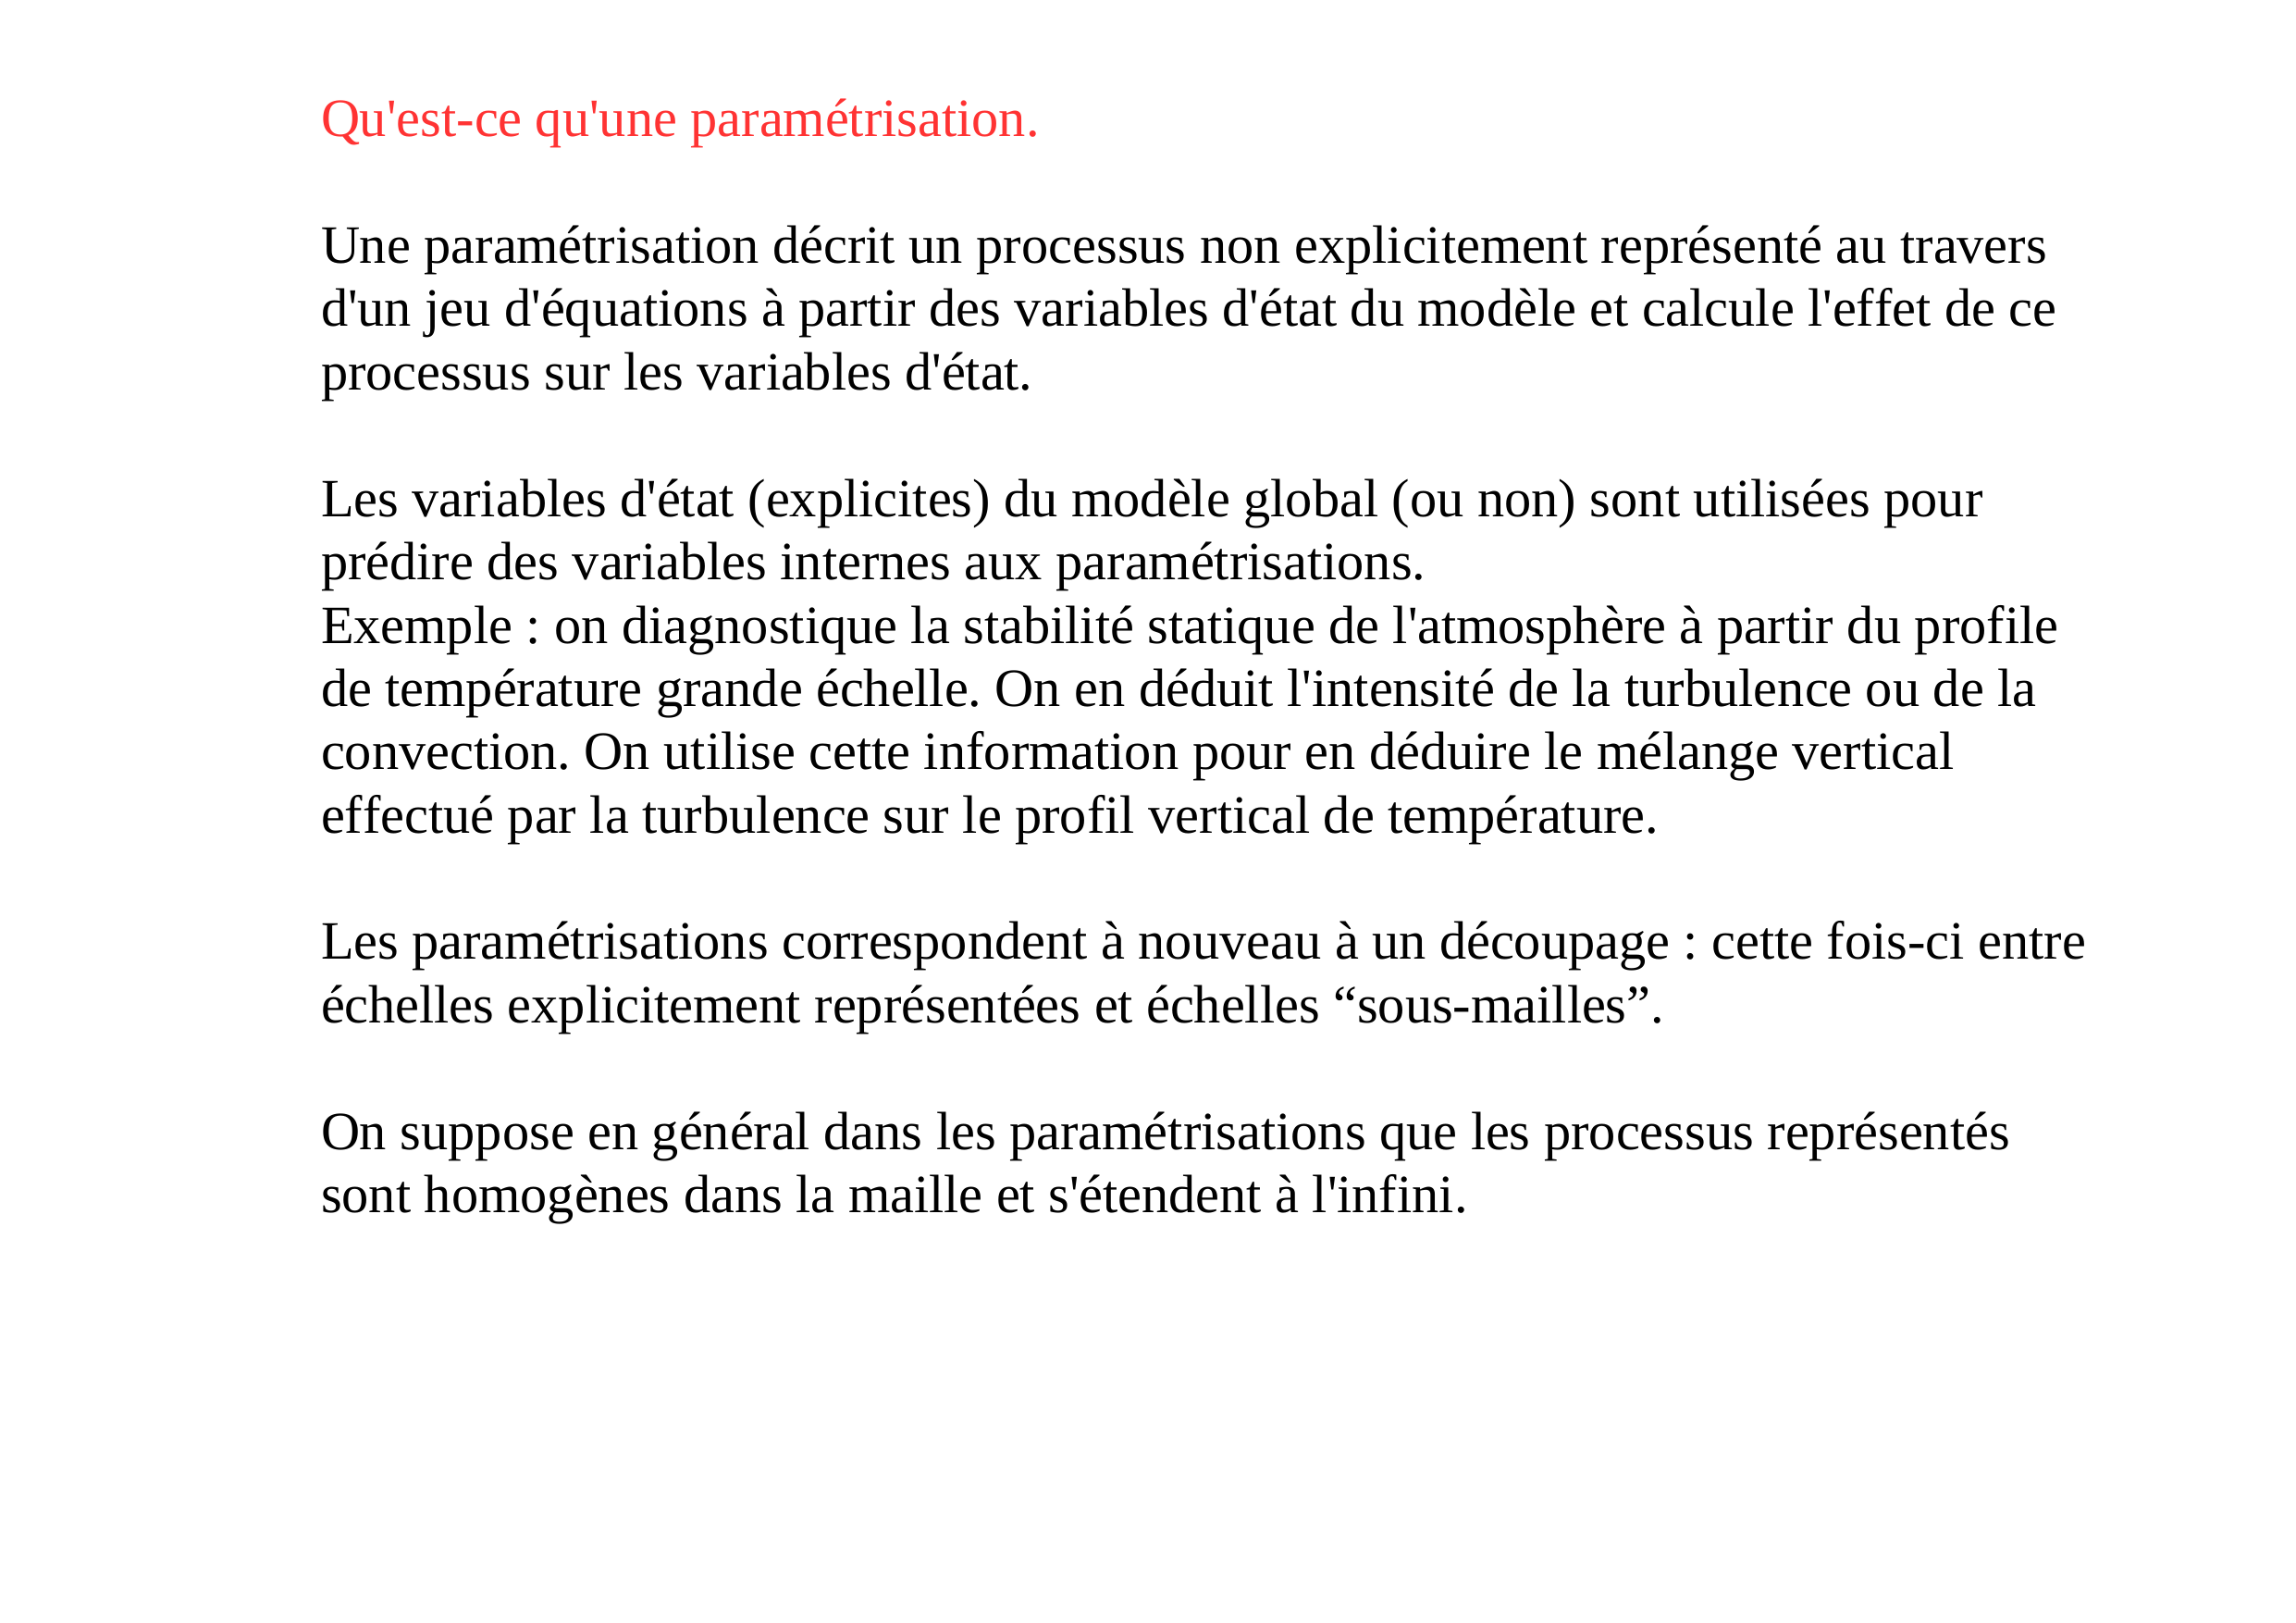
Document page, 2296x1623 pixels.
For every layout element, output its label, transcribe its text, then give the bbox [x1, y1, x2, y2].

text_box Qu'est-ce qu'une paramétrisation. Une paramétrisation décrit un processus non explicitement représenté au travers d'un jeu d'équations à partir des variables d'état du modèle et calcule l'effet de ce processus sur les variables d'état. Les variables d'état (explicites) du modèle global (ou non) sont utilisées pour prédire des variables internes aux paramétrisations. Exemple : on diagnostique la stabilité statique de l'atmosphère à partir du profile de température grande échelle. On en déduit l'intensité de la turbulence ou de la convection. On utilise cette information pour en déduire le mélange vertical effectué par la turbulence sur le profil vertical de température. Les paramétrisations correspondent à nouveau à un découpage : cette fois-ci entre échelles explicitement représentées et échelles “sous-mailles”. On suppose en général dans les paramétrisations que les processus représentés sont homogènes dans la maille et s'étendent à l'infini. [321, 84, 2088, 1395]
